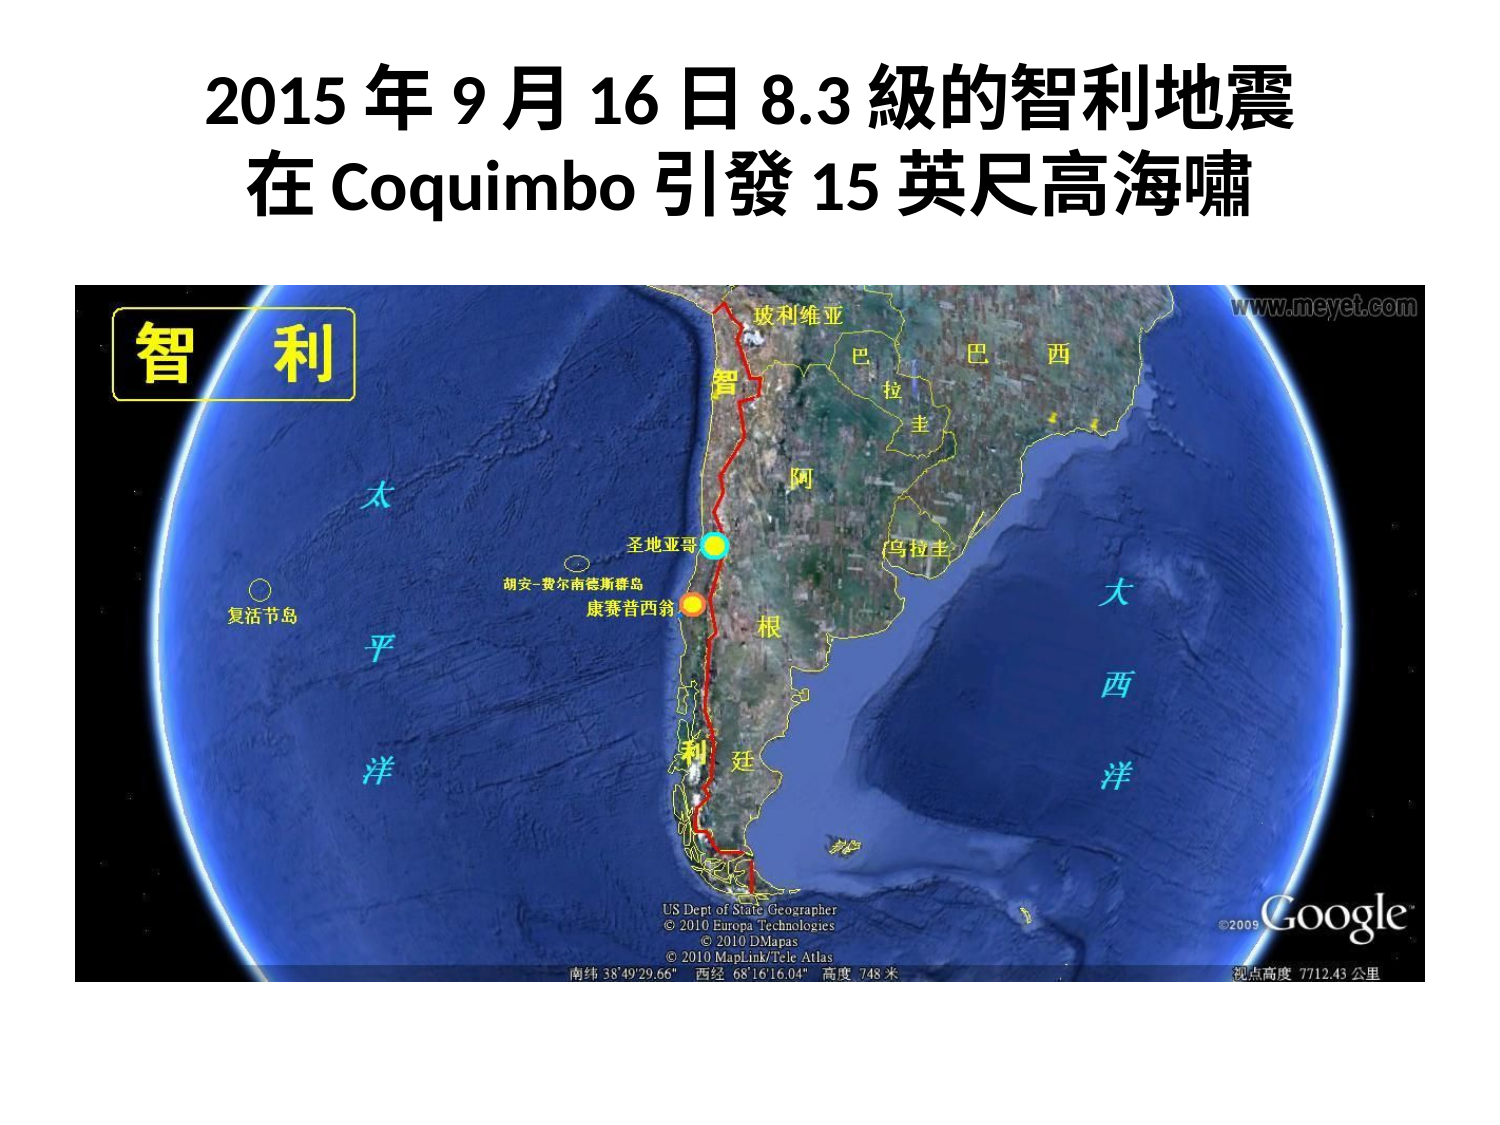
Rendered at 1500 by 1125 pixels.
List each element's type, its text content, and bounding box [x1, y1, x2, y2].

picture [75, 285, 1425, 982]
title 2015年9月16日8.3級的智利地震 在Coquimbo引發15英尺高海嘯 [75, 45, 1425, 233]
